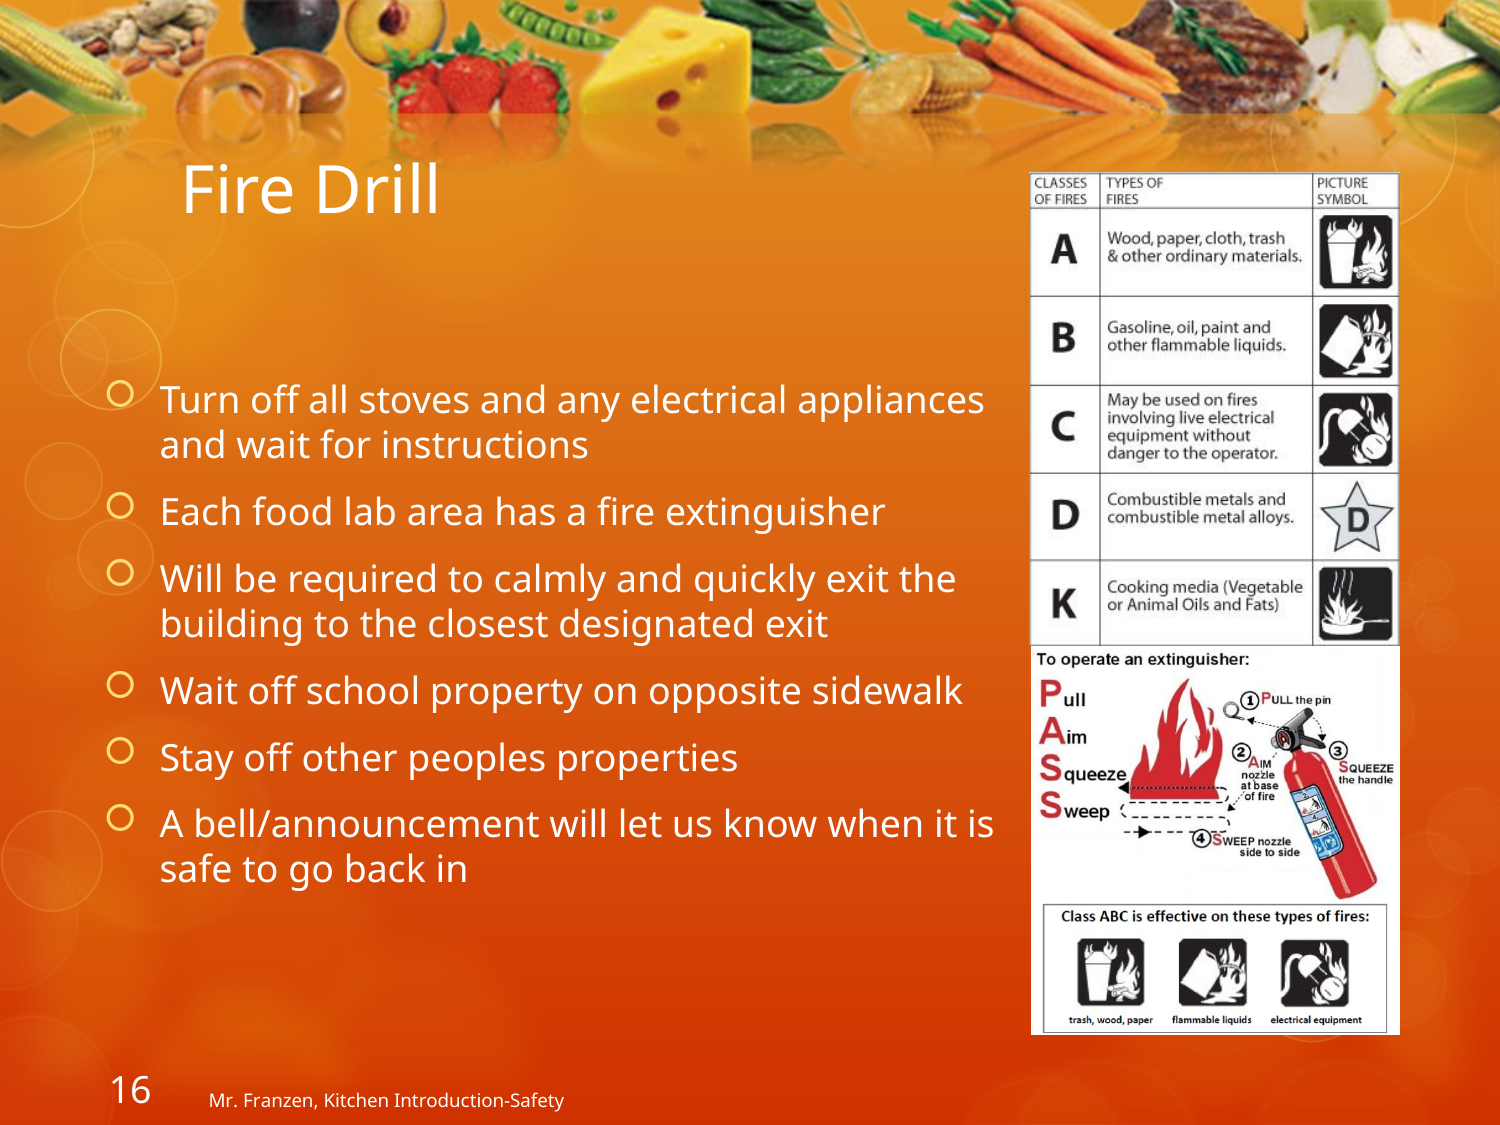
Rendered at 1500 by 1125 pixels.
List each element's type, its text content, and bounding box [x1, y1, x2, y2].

text_box Mr. Franzen, Kitchen Introduction-Safety [194, 1058, 1057, 1119]
text_box <number> [93, 1058, 194, 1119]
list Turn off all stoves and any electrical appliances and wait for instructions Each food lab area has a fire extinguisher Will be required to calmly and quickly exit the building to the closest designated exit Wait off school property on opposite sidewalk Stay off other peoples properties A bell/announcement will let us know when it is safe to go back in [88, 243, 1030, 1024]
title Fire Drill [165, 110, 1335, 243]
picture [0, 0, 1500, 1125]
